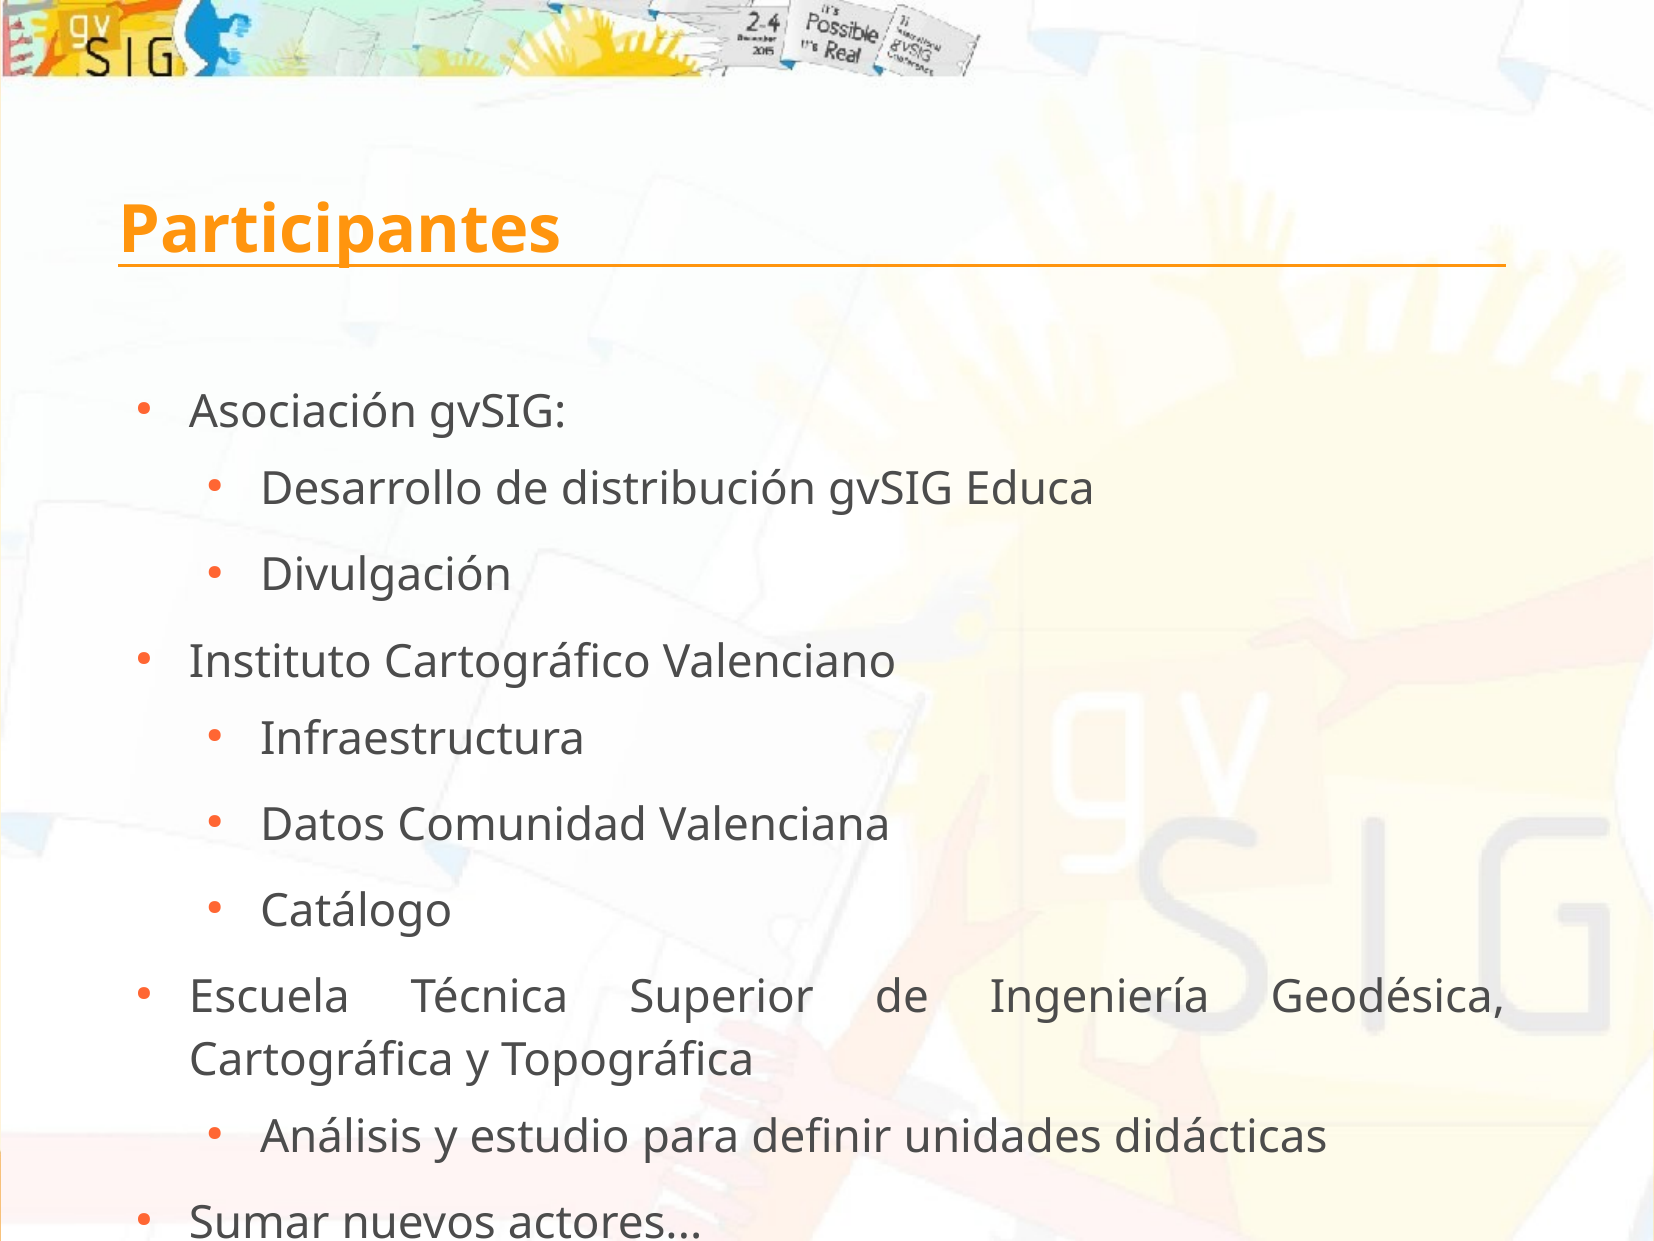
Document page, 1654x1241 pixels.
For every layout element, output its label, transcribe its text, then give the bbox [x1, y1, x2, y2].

picture [0, 0, 1654, 1241]
list Asociación gvSIG: Desarrollo de distribución gvSIG Educa Divulgación Instituto Cartográfico Valenciano Infraestructura Datos Comunidad Valenciana Catálogo Escuela Técnica Superior de Ingeniería Geodésica, Cartográfica y Topográfica Análisis y estudio para definir unidades didácticas Sumar nuevos actores... [118, 301, 1506, 1144]
title Participantes [118, 177, 1607, 276]
